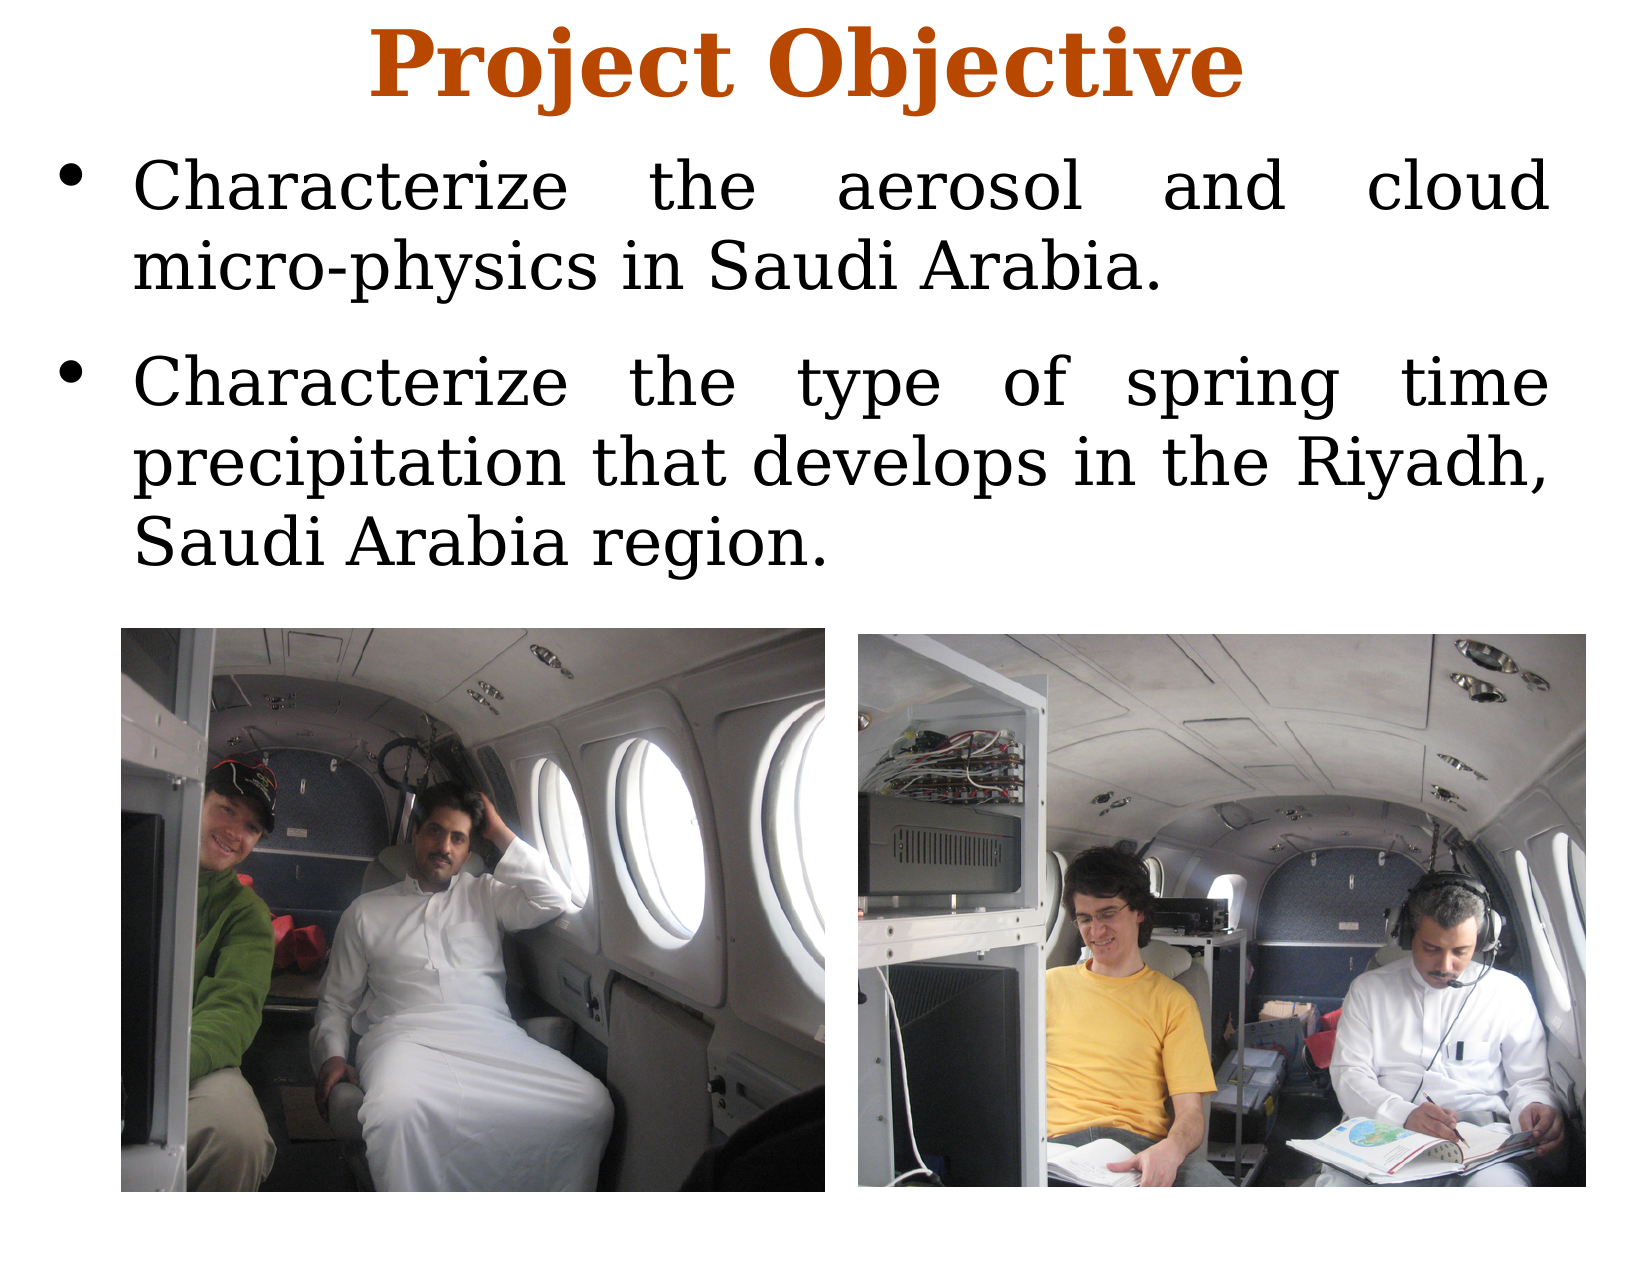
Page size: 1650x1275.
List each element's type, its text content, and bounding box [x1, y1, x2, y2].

text_box ‏Characterize the aerosol and cloud micro-physics in Saudi Arabia. Characterize the type of spring time precipitation that develops in the Riyadh, Saudi Arabia region. [45, 135, 1567, 668]
picture [121, 628, 826, 1192]
picture [858, 634, 1586, 1188]
text_box Project Objective [0, 7, 1647, 124]
